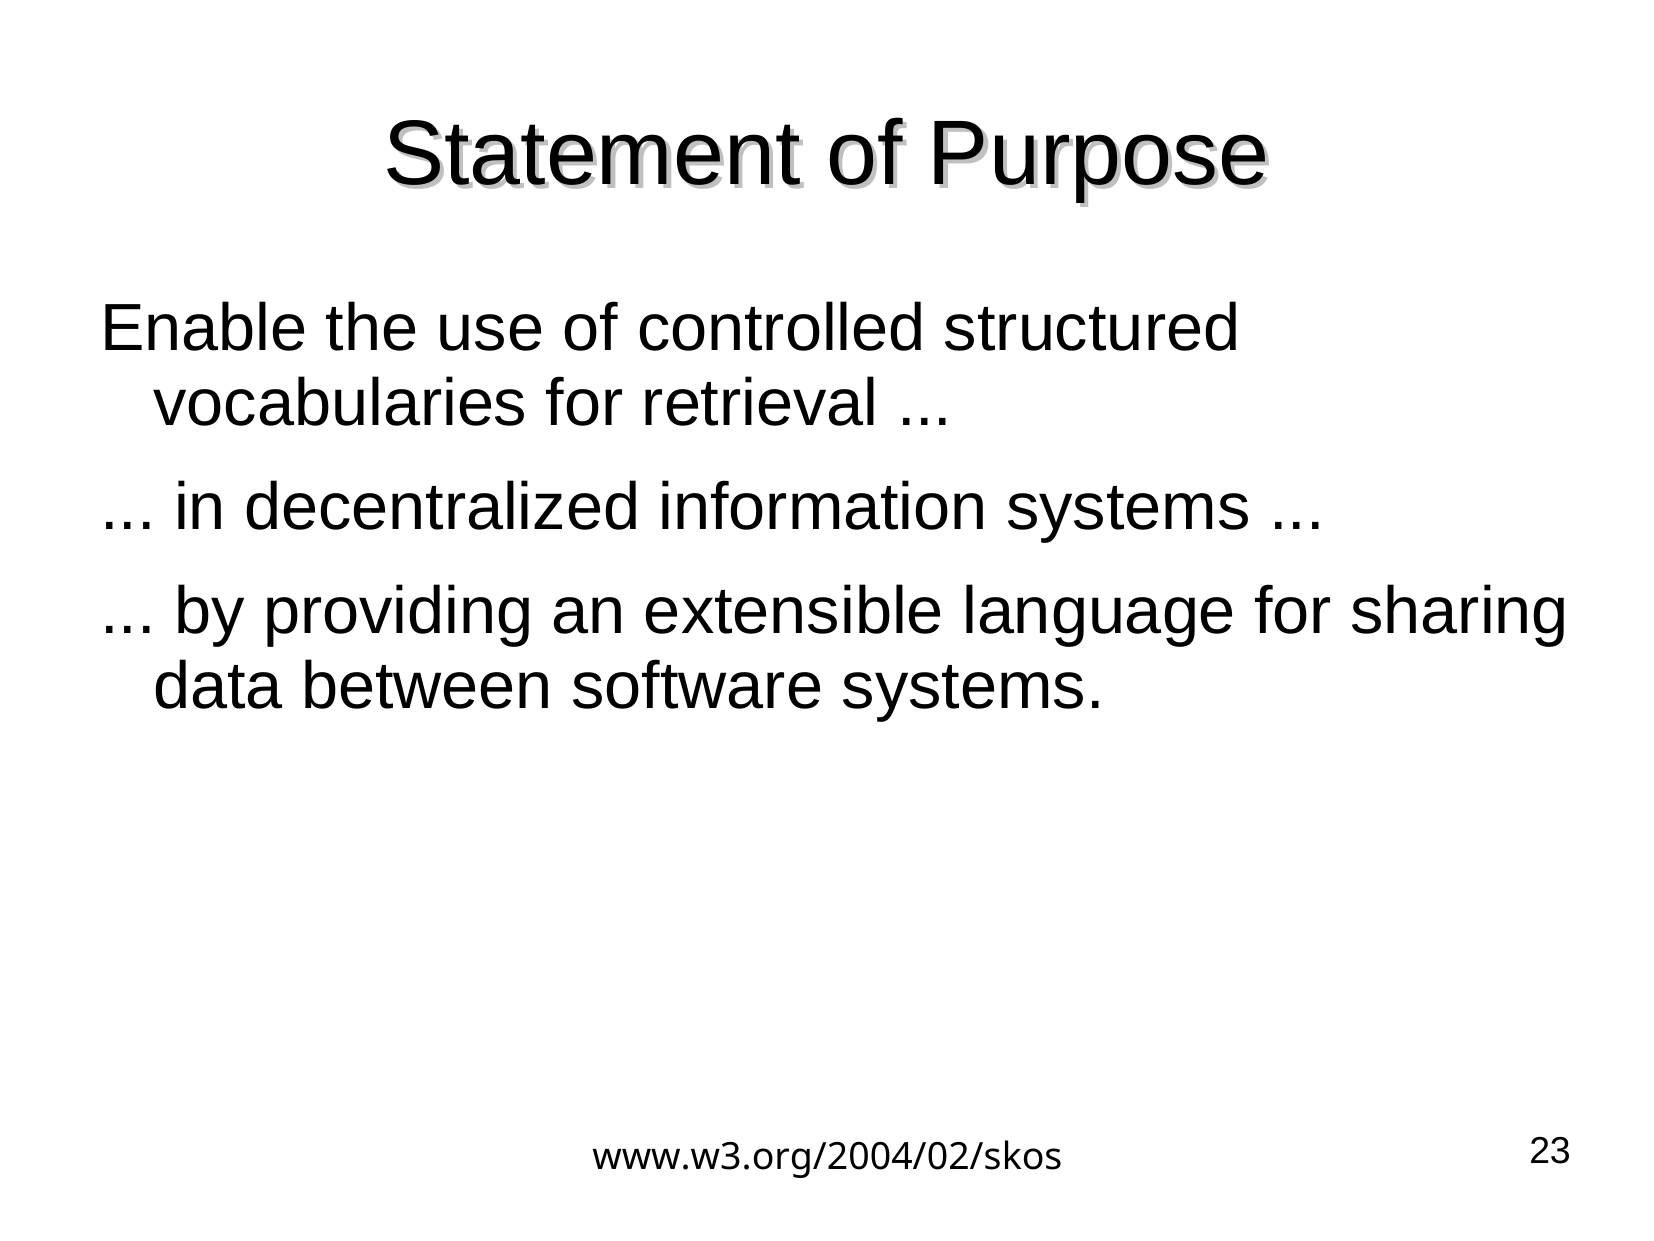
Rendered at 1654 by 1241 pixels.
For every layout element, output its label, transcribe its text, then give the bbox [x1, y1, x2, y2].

list Enable the use of controlled structured vocabularies for retrieval ... ... in decentralized information systems ... ... by providing an extensible language for sharing data between software systems. [82, 290, 1571, 1109]
title Statement of Purpose [82, 49, 1571, 257]
